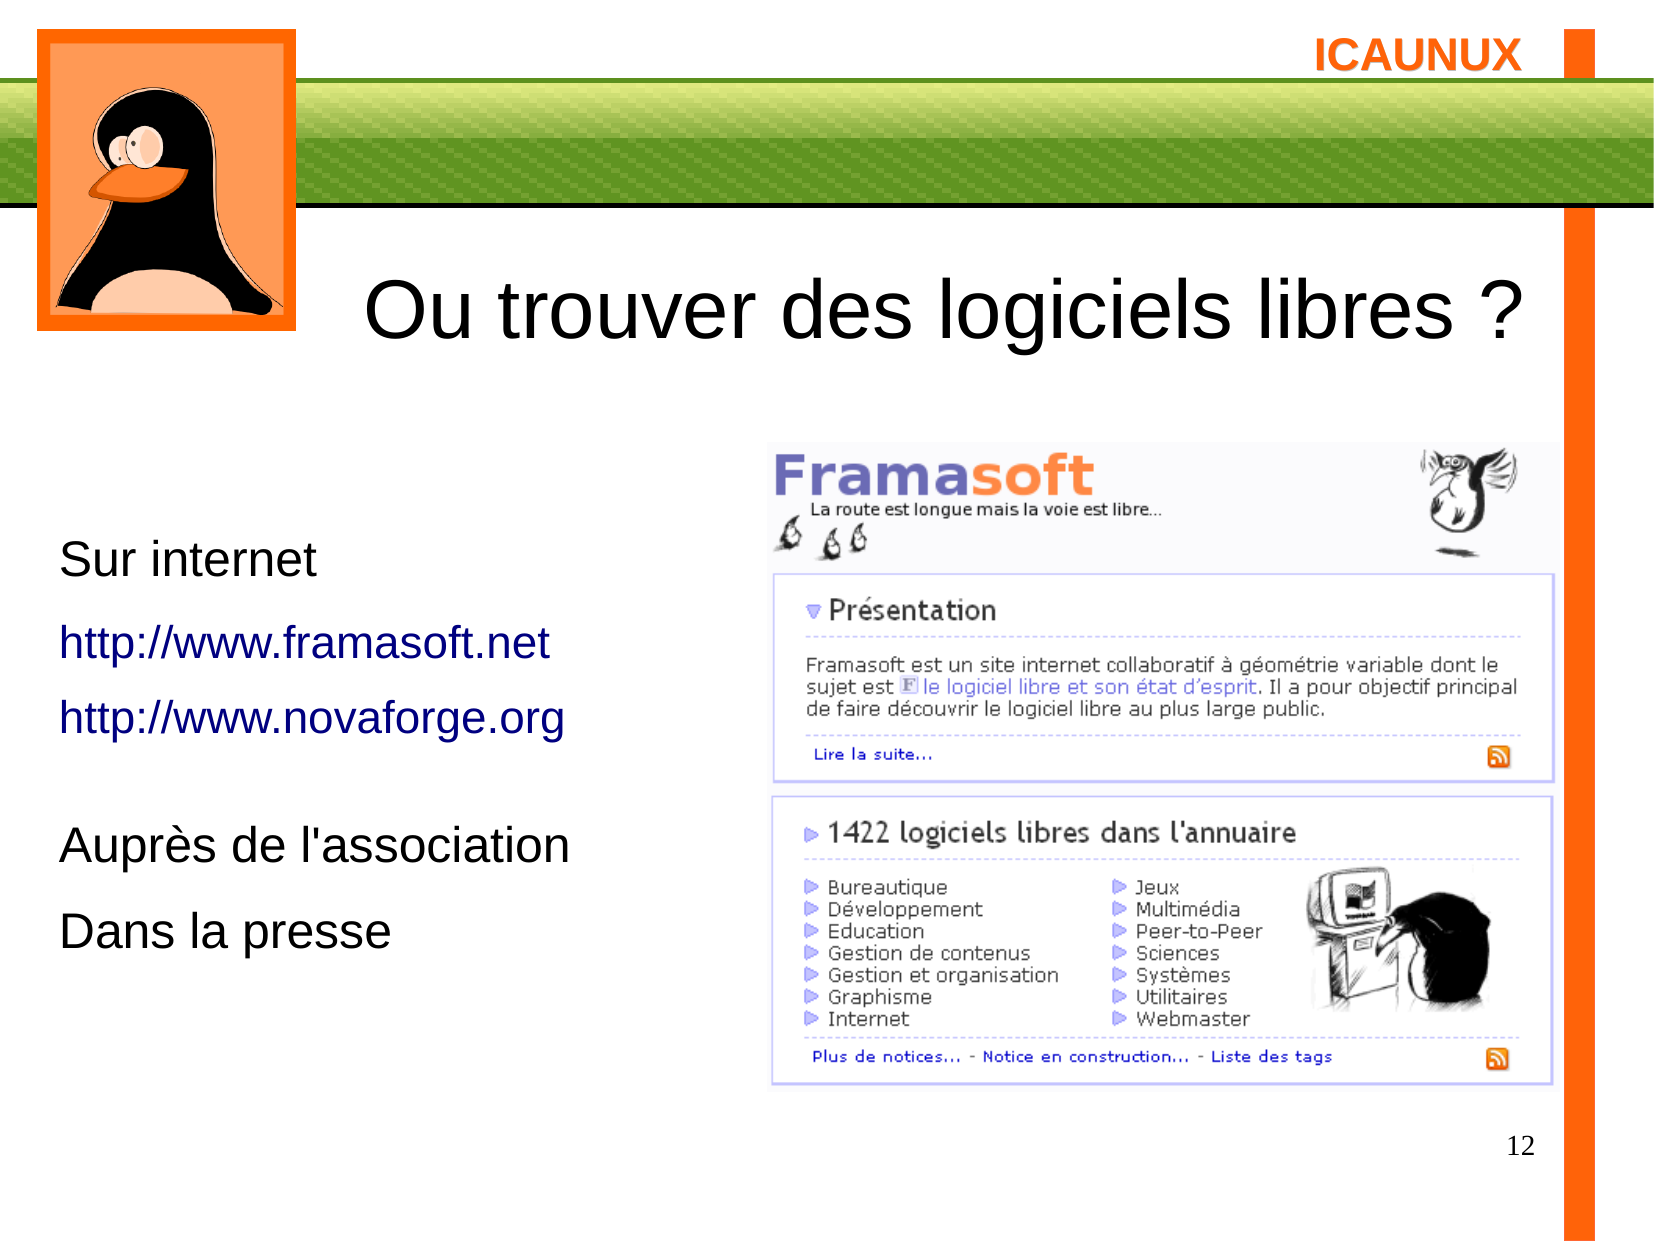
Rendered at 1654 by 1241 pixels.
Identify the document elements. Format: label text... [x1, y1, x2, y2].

picture [767, 442, 1560, 1092]
title Ou trouver des logiciels libres ? [354, 235, 1536, 384]
list Sur internet http://www.framasoft.net http://www.novaforge.org Auprès de l'association Dans la presse [59, 531, 1483, 1153]
picture [0, 29, 1654, 331]
